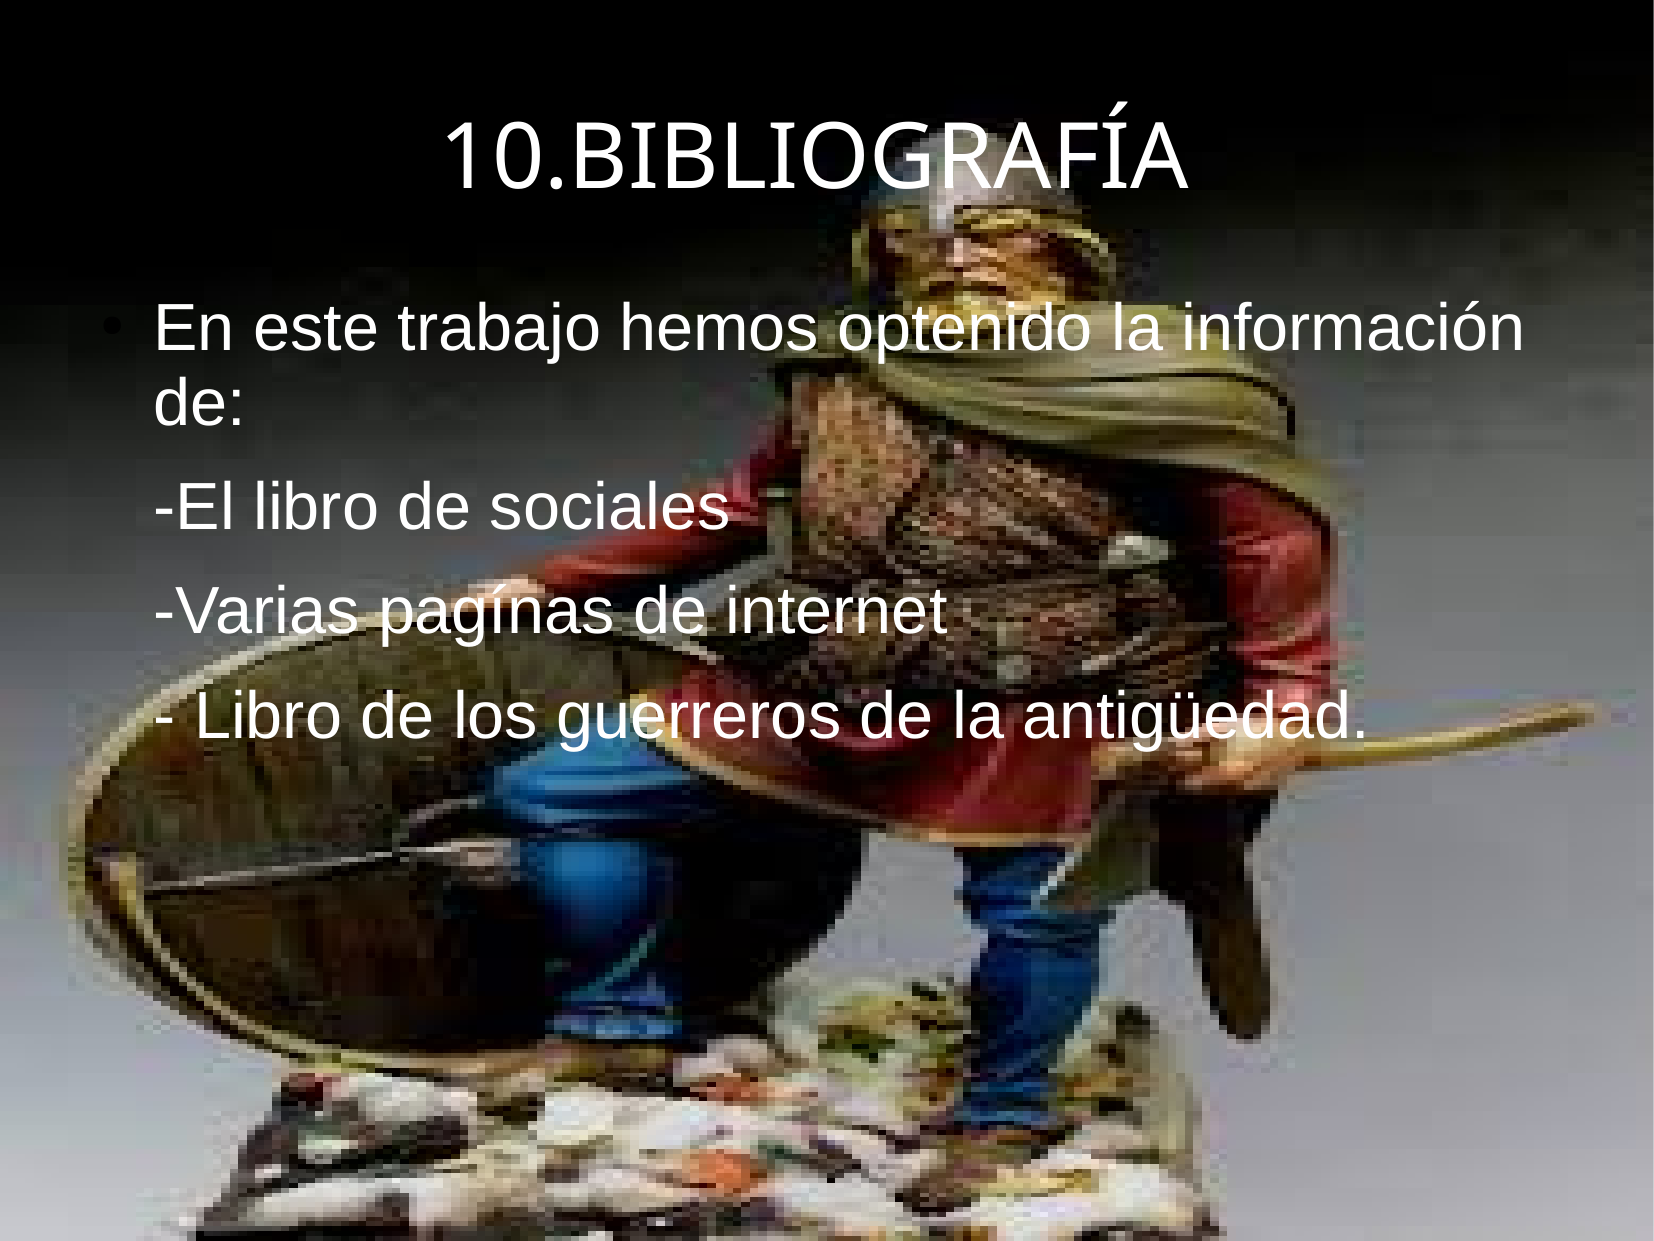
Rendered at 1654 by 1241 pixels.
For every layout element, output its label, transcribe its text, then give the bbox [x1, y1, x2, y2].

picture [0, 0, 1654, 1241]
list En este trabajo hemos optenido la información de: -El libro de sociales -Varias pagínas de internet - Libro de los guerreros de la antigüedad. [82, 290, 1571, 1109]
title 10.BIBLIOGRAFÍA [82, 49, 1571, 257]
